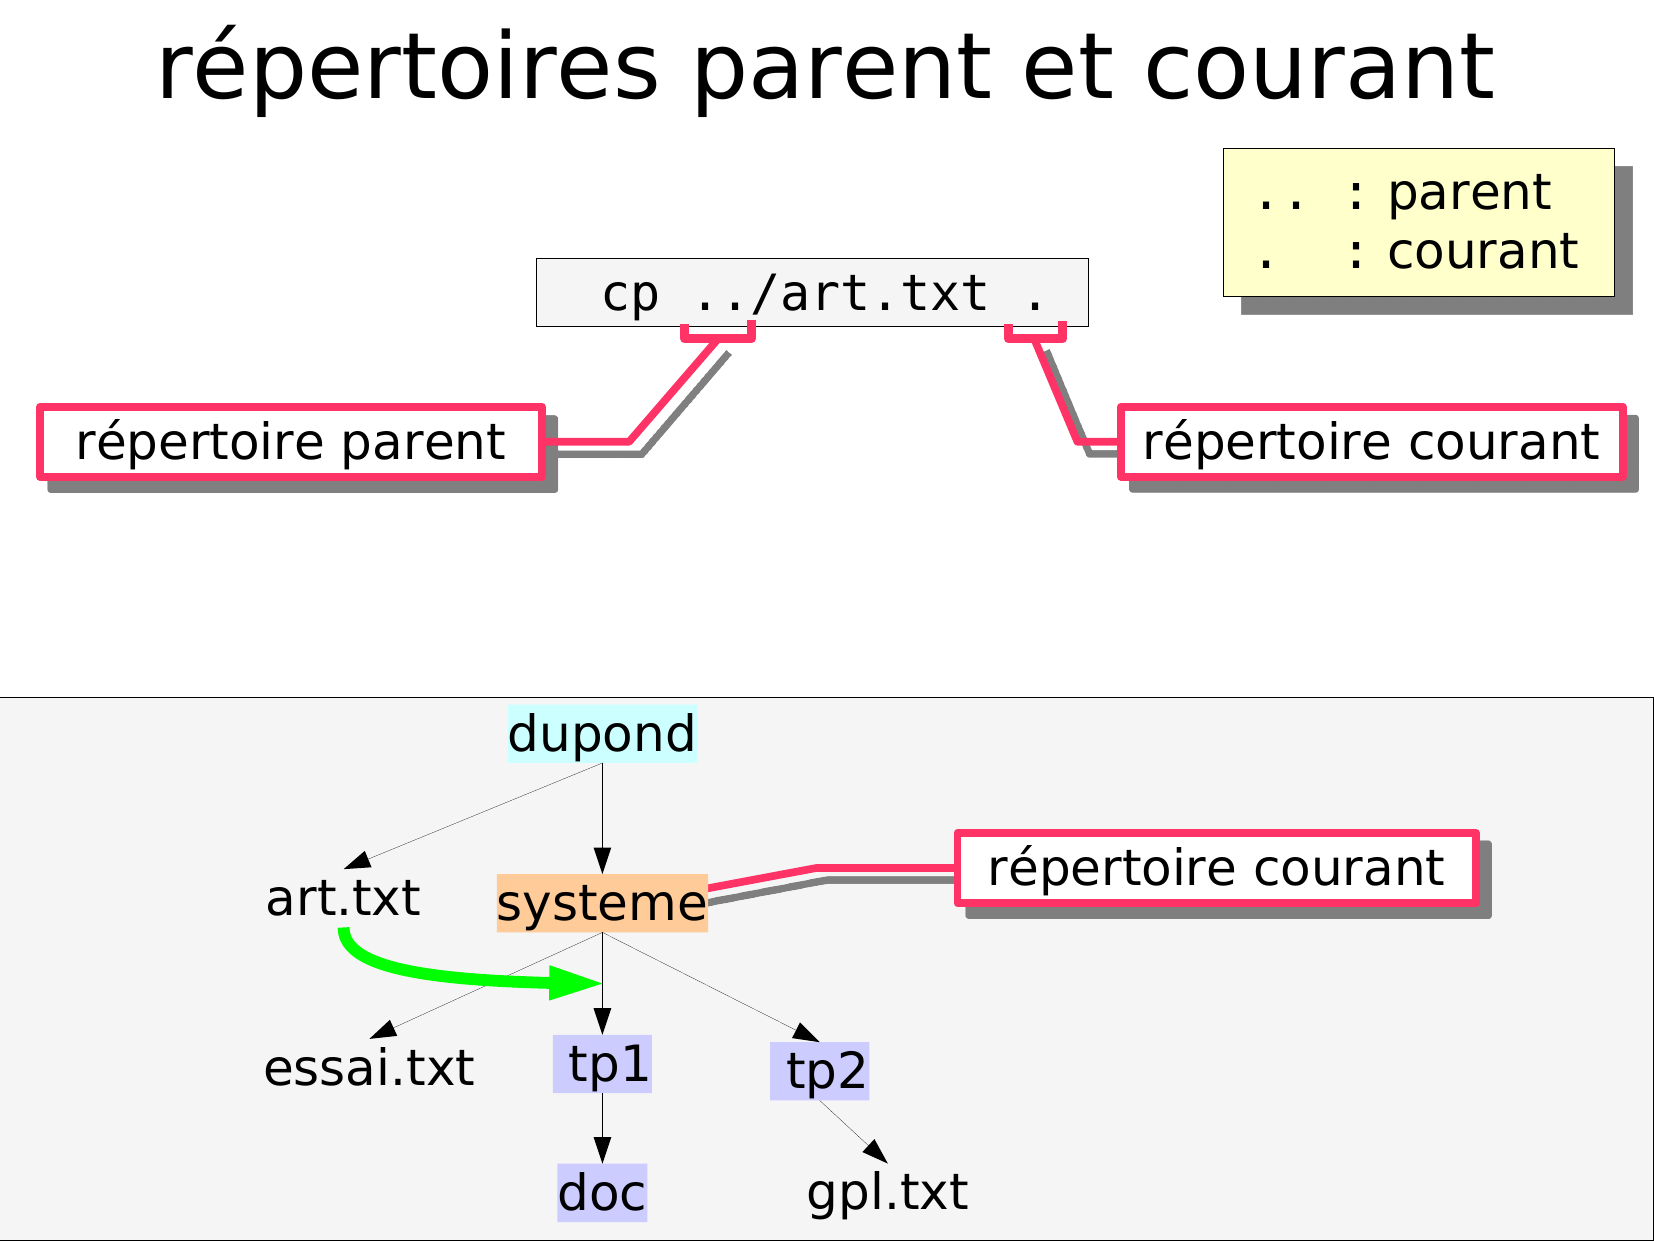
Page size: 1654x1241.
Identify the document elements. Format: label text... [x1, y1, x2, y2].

text_box [536, 258, 1089, 327]
text_box essai.txt [263, 1038, 476, 1098]
text_box répertoire courant [1120, 406, 1623, 477]
text_box [0, 697, 1654, 1241]
text_box dupond [507, 704, 698, 763]
text_box tp2 [770, 1042, 870, 1101]
text_box [1223, 148, 1615, 297]
text_box répertoire parent [39, 406, 542, 477]
title répertoires parent et courant [0, 5, 1654, 128]
text_box tp1 [552, 1034, 652, 1094]
text_box gpl.txt [806, 1163, 969, 1222]
text_box systeme [496, 874, 709, 933]
text_box art.txt [265, 869, 422, 928]
text_box répertoire courant [957, 832, 1477, 904]
text_box .. : parent . : courant [1251, 163, 1580, 280]
text_box doc [557, 1163, 648, 1223]
text_box cp ../art.txt . [600, 264, 1051, 333]
